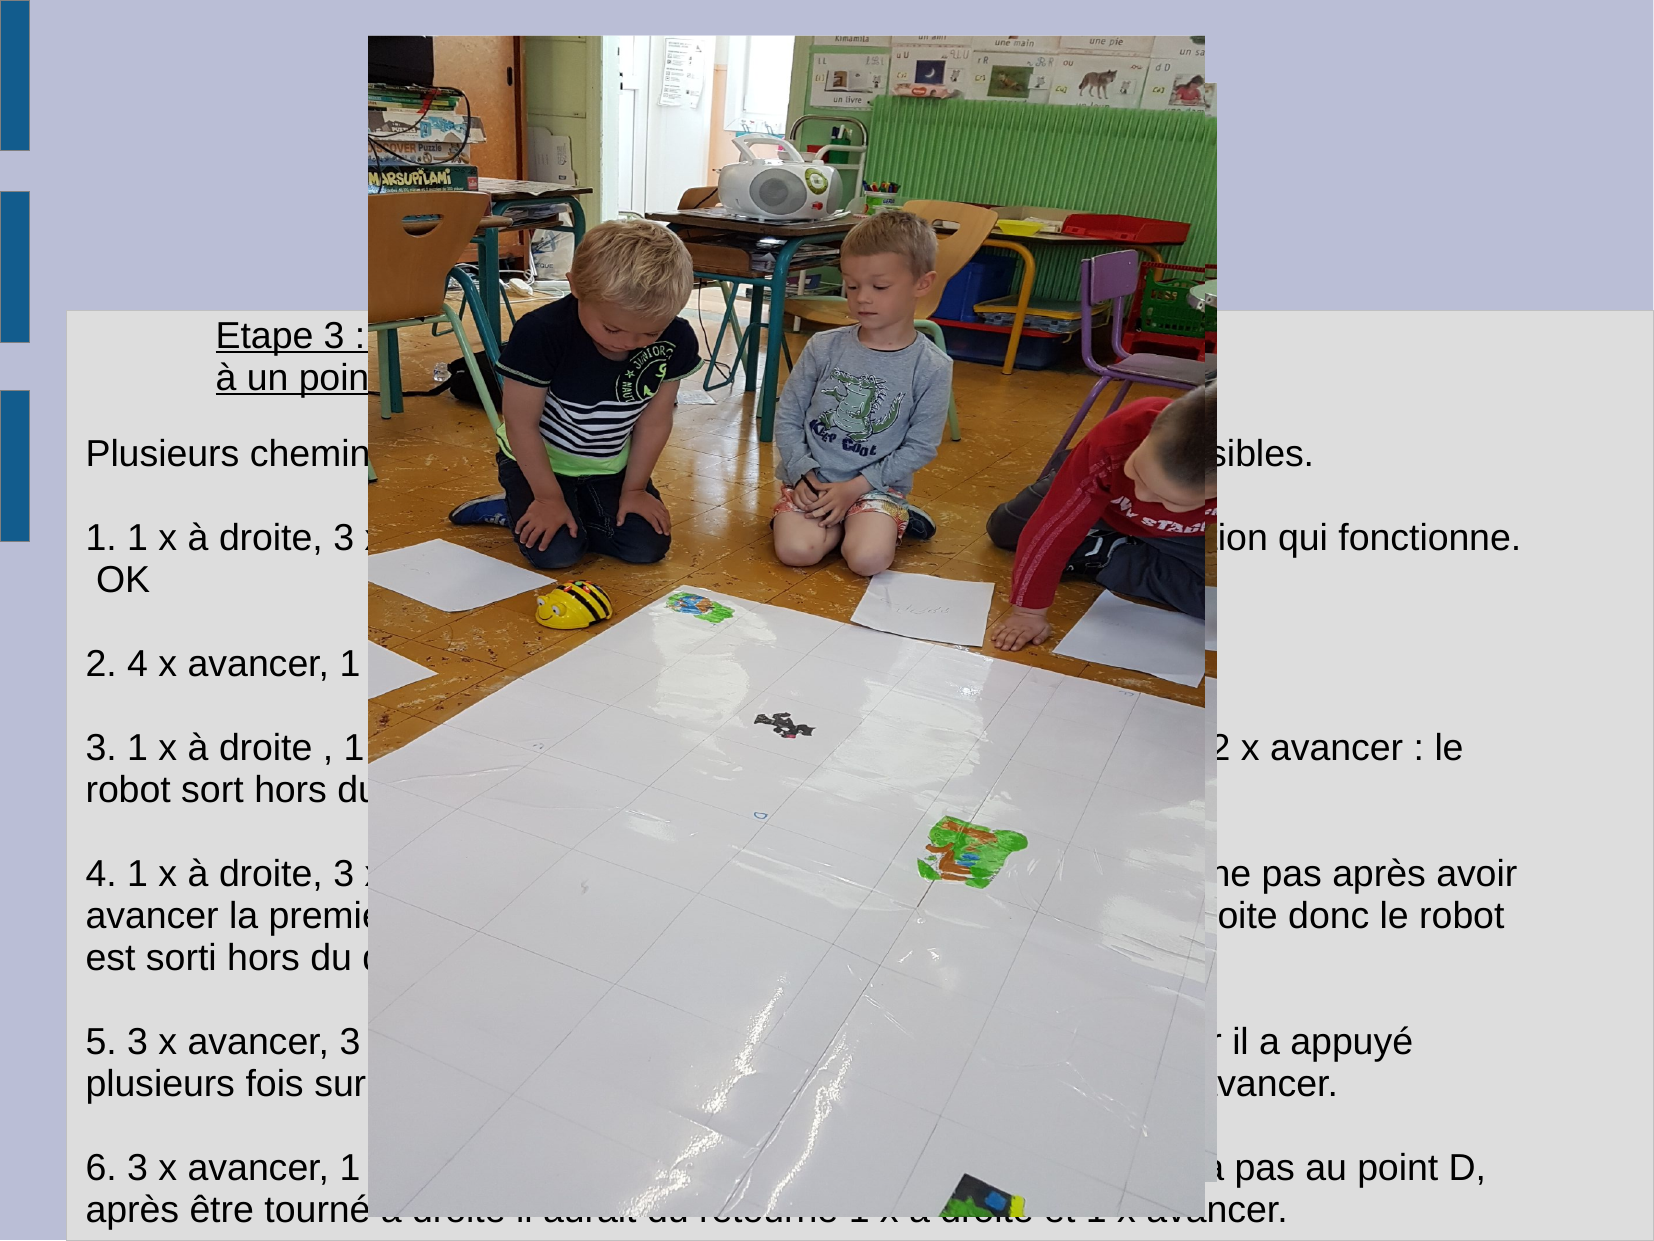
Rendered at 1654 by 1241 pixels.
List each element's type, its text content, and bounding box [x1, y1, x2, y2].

picture [367, 35, 1217, 1217]
text_box Etape 3 : Avancer et tourner à gauche d'un point A à un point D. [200, 307, 367, 425]
text_box Plusieurs chemins sont possibles, donc plusieurs solutions sont possibles. 1. 1 x à droite, 3 x avancer, 1 x à gauche, 2 x avancer : est une solution qui fonctionne. OK 2. 4 x avancer, 1 x à droite : ça ne fonctionne pas. 3. 1 x à droite , 1 x avancer, 1 x à droite, 1 x avancer, 1 x à gauche, 2 x avancer : le robot sort hors du quadrillage. 4. 1 x à droite, 3 x avancer, 1 x à droite, 2 x avancer : ça ne fonctionne pas après avoir avancer la première fois j'aurais dû tourner à gauche et non pas à droite donc le robot est sorti hors du quadrillage. 5. 3 x avancer, 3 x à droite, ,1 x avancer : le robot tourne en rond car il a appuyé plusieurs fois sur la flèche de droite au lieu d'appuyer une fois puis avancer. 6. 3 x avancer, 1 x à droite, 3 x avancer et 1 x reculer : le robot ne va pas au point D, après être tourné à droite il aurait dû retourné 1 x à droite et 1 x avancer. [70, 425, 1551, 1241]
